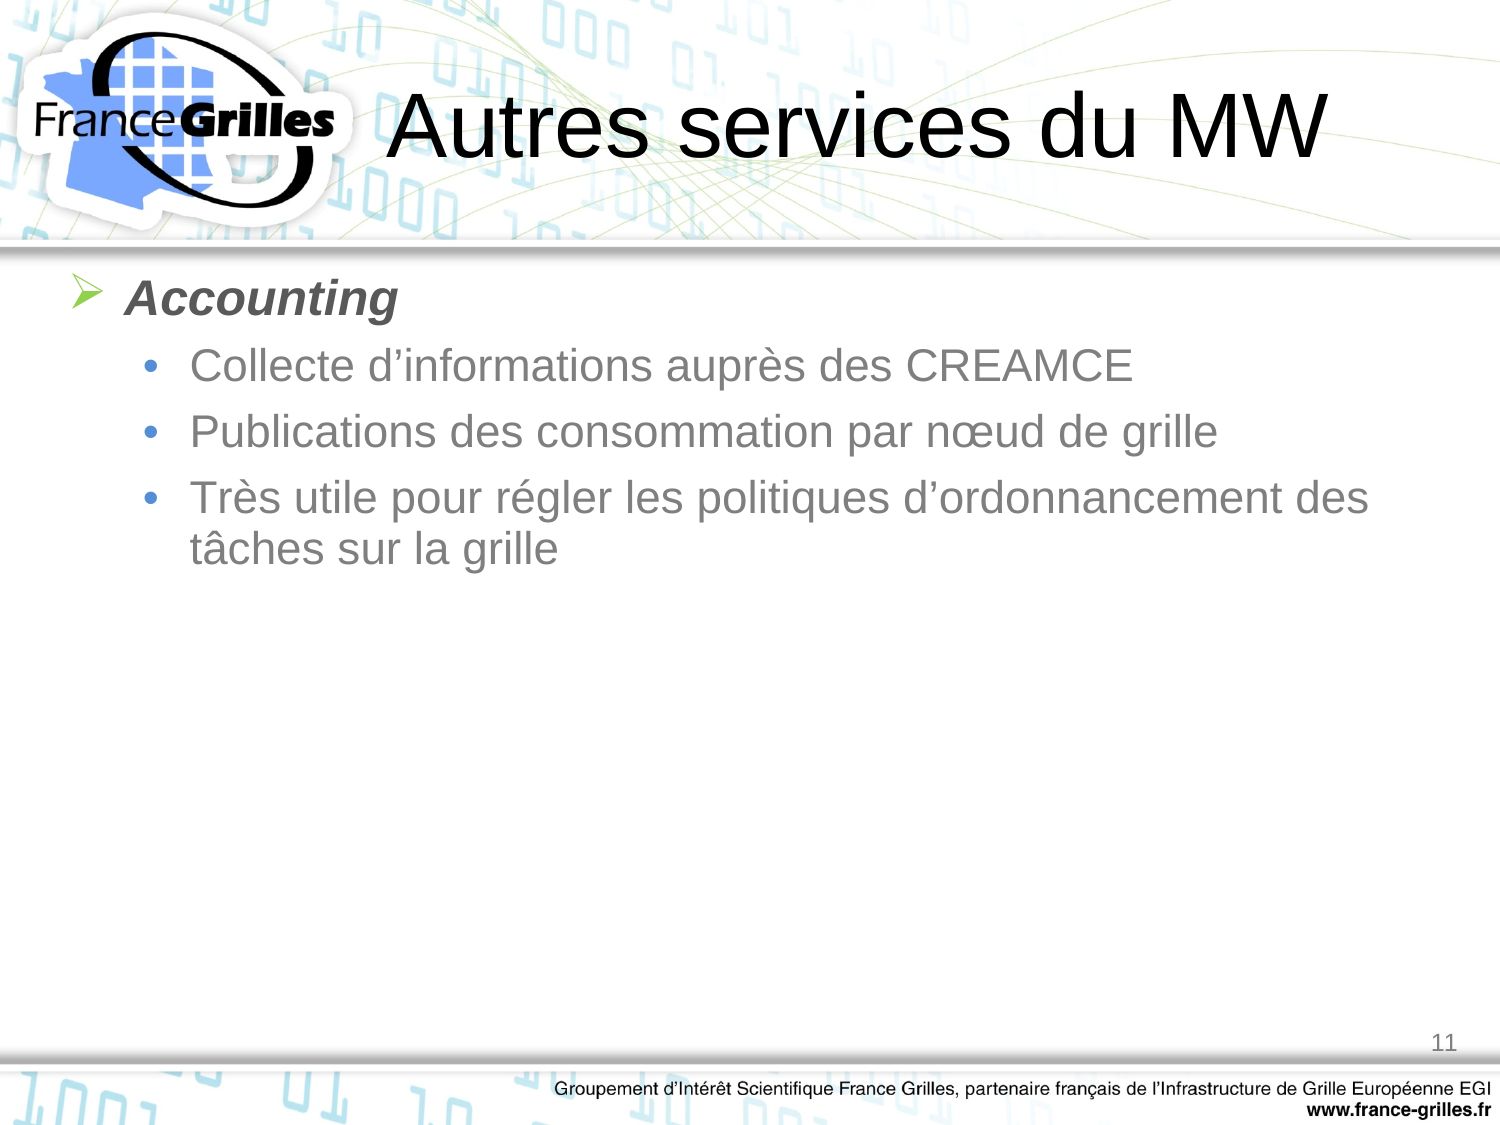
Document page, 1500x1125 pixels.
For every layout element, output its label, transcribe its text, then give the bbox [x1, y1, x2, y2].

title Autres services du MW [372, 7, 1459, 244]
picture [0, 0, 1500, 1125]
list Accounting Collecte d’informations auprès des CREAMCE Publications des consommation par nœud de grille Très utile pour régler les politiques d’ordonnancement des tâches sur la grille [53, 262, 1459, 1024]
